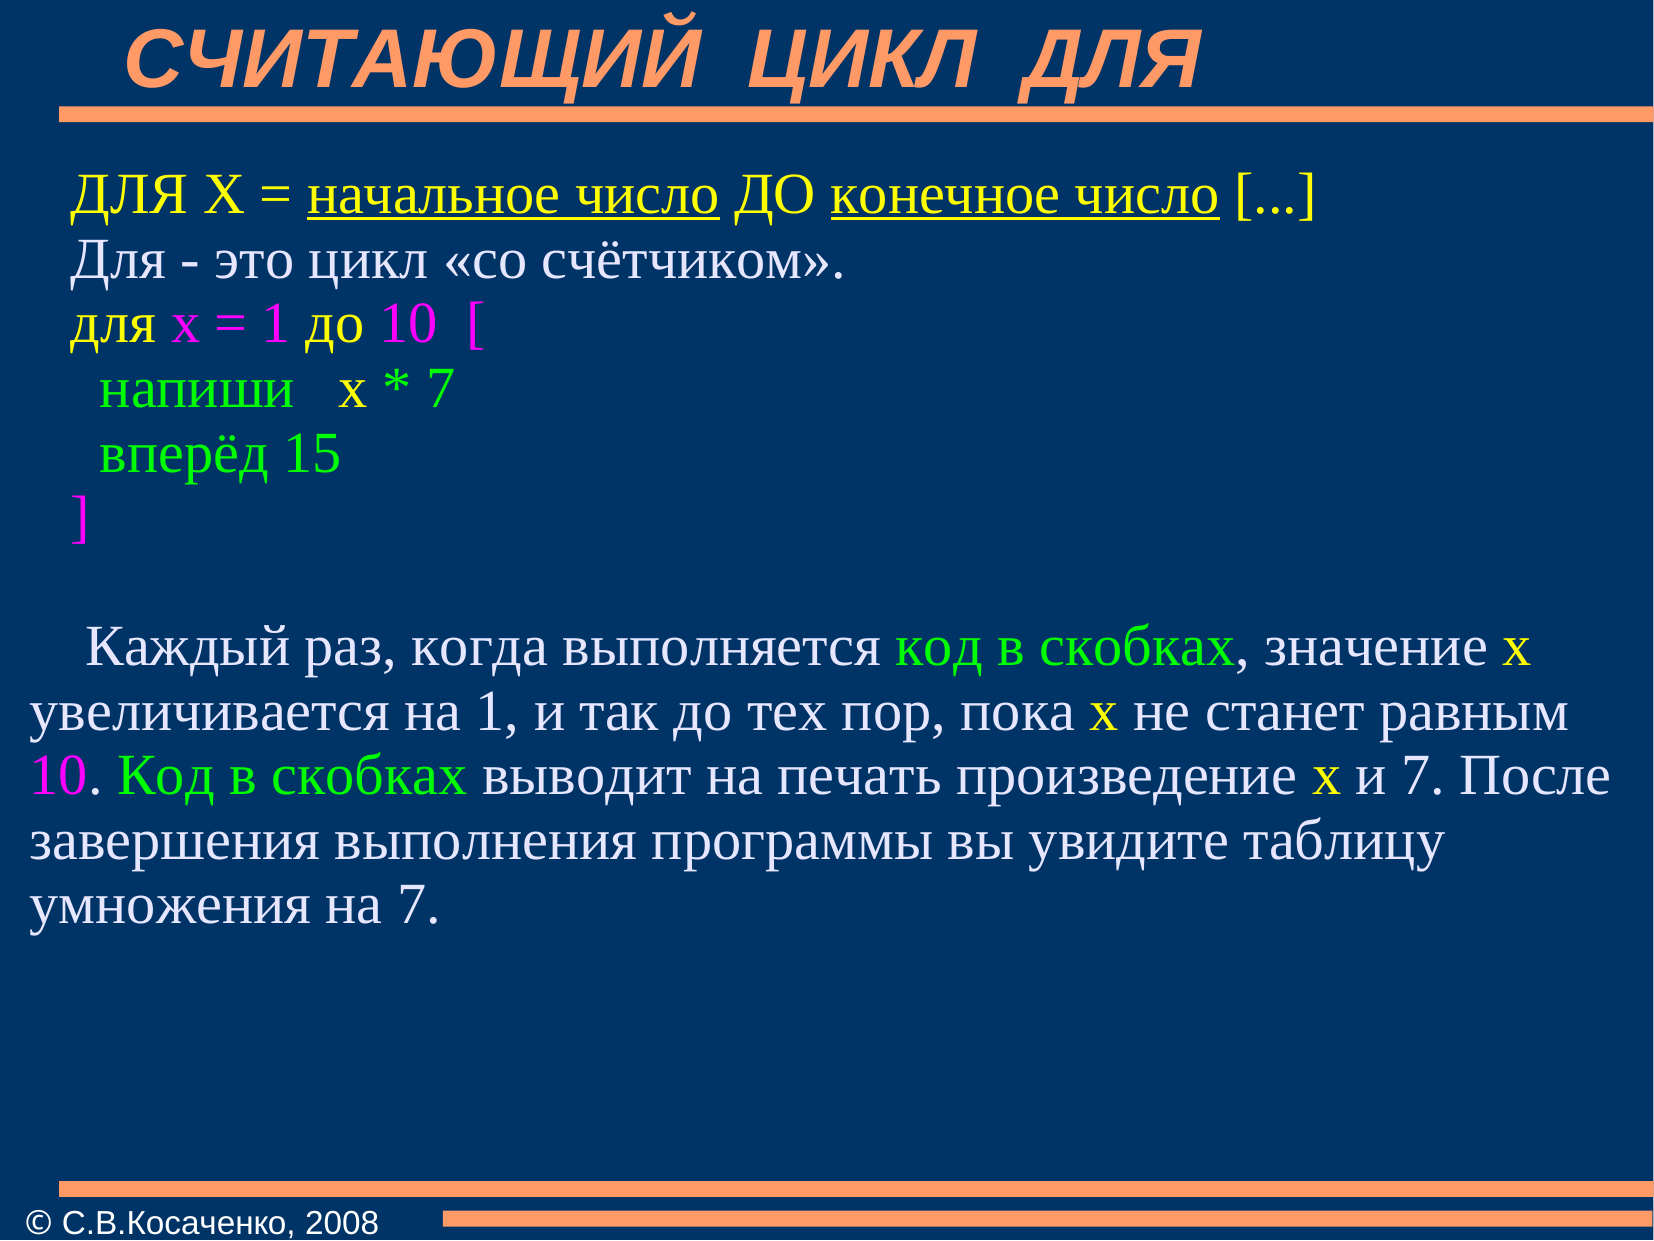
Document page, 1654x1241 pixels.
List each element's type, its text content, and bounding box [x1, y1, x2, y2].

list ДЛЯ Х = начальное число ДО конечное число [...] Для - это цикл «со счётчиком». для x = 1 до 10 [ напиши x * 7 вперёд 15 ] Каждый раз, когда выполняется код в скобках, значение x увеличивается на 1, и так до тех пор, пока x не станет равным 10. Код в скобках выводит на печать произведение x и 7. После завершения выполнения программы вы увидите таблицу умножения на 7. [29, 161, 1625, 1043]
title СЧИТАЮЩИЙ ЦИКЛ ДЛЯ [123, 0, 1536, 119]
